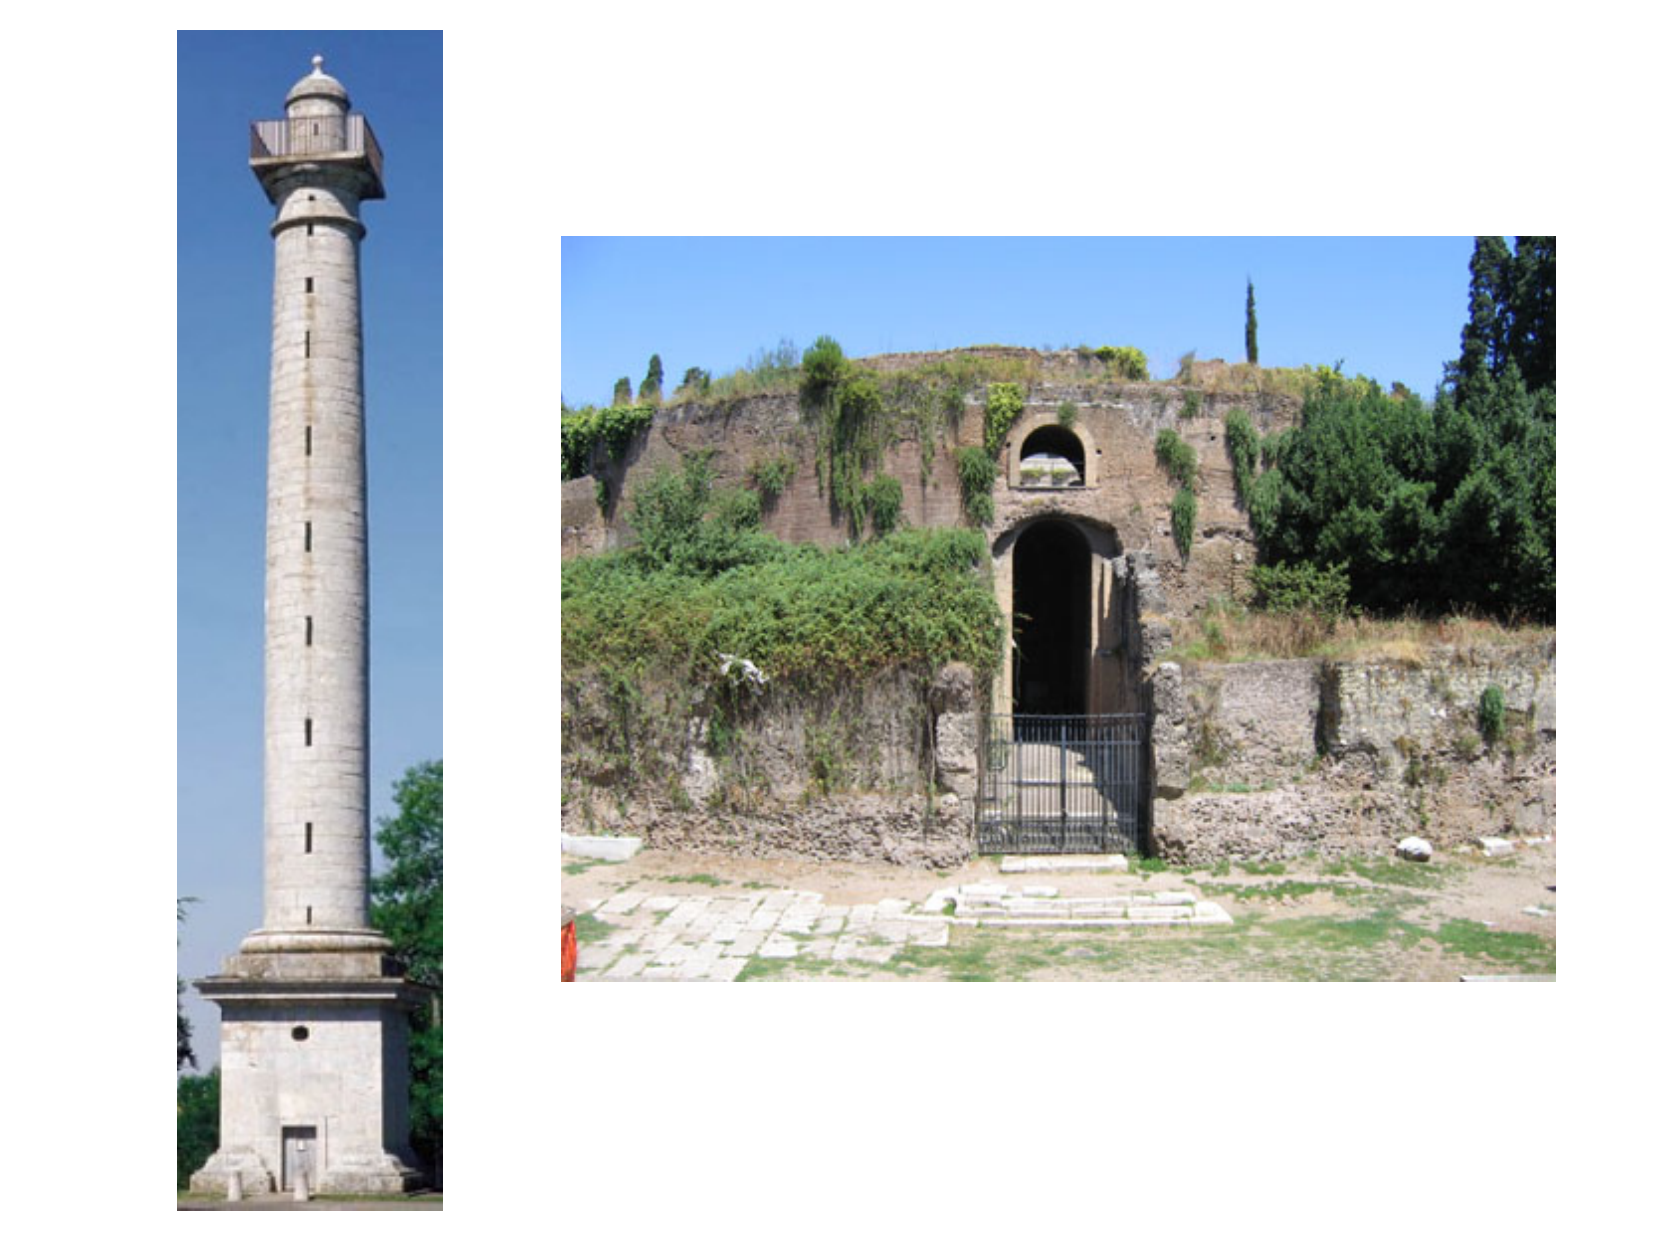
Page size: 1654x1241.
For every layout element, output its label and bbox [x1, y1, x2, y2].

picture [177, 30, 443, 1211]
picture [561, 236, 1556, 982]
